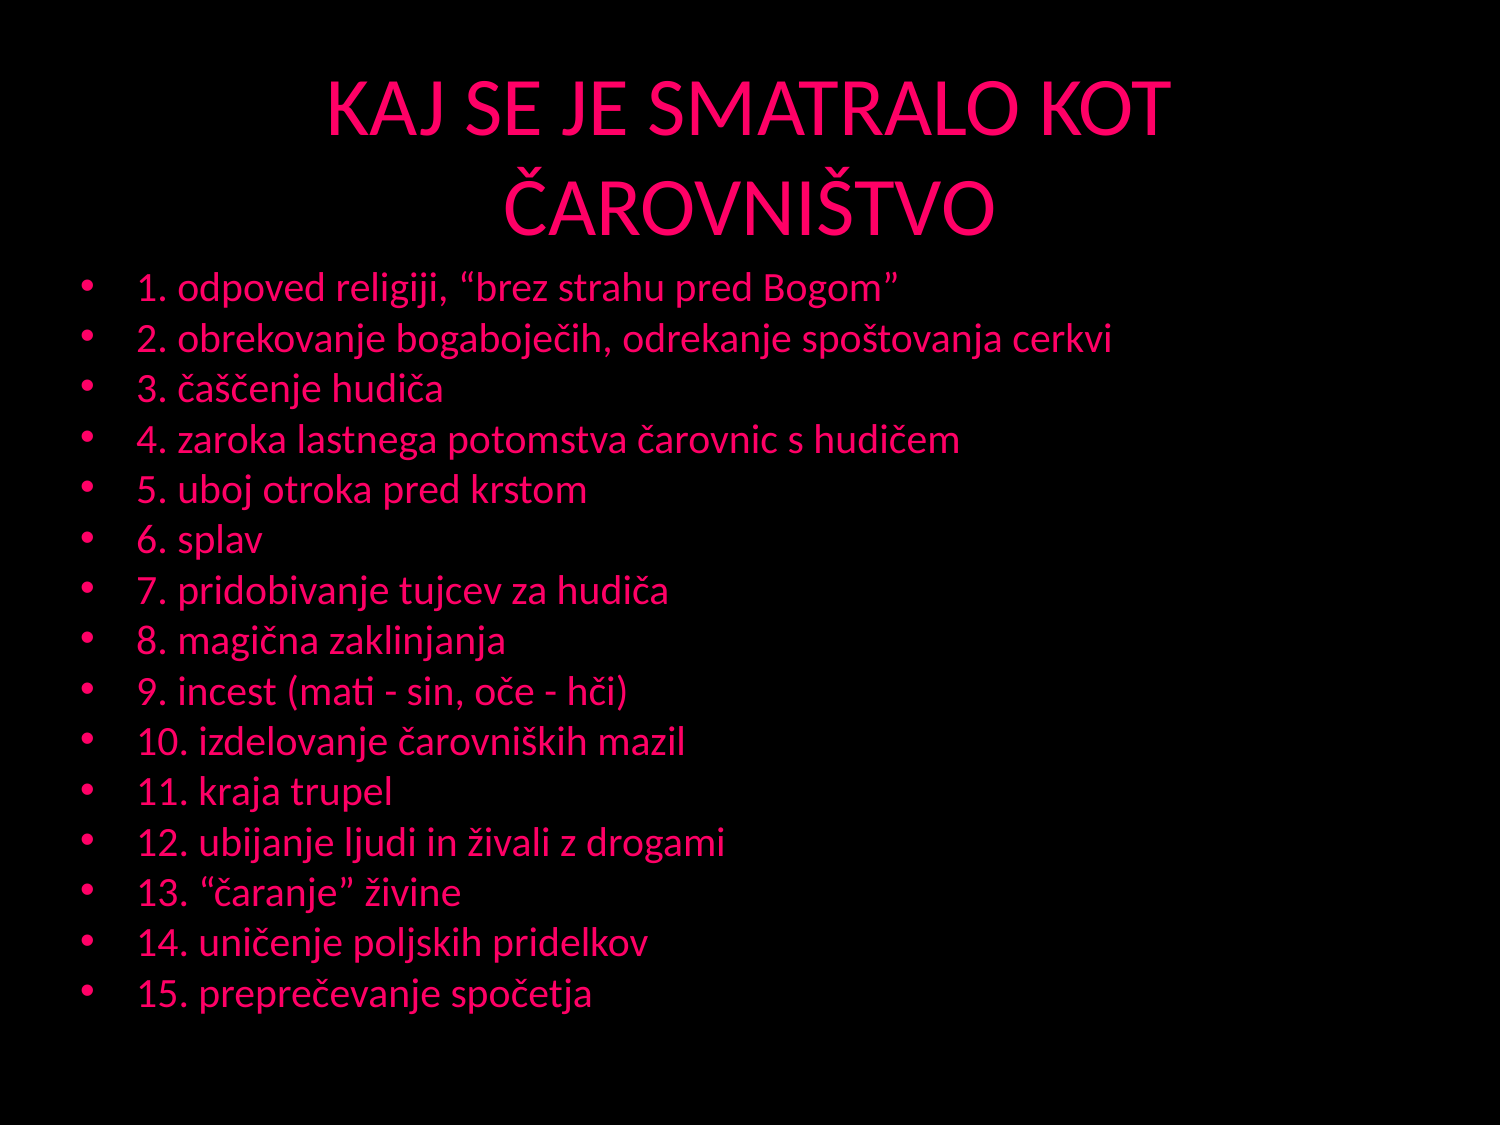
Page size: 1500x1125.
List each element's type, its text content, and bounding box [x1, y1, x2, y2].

title KAJ SE JE SMATRALO KOT ČAROVNIŠTVO [75, 45, 1425, 233]
list 1. odpoved religiji, “brez strahu pred Bogom” 2. obrekovanje bogaboječih, odrekanje spoštovanja cerkvi 3. čaščenje hudiča 4. zaroka lastnega potomstva čarovnic s hudičem 5. uboj otroka pred krstom 6. splav 7. pridobivanje tujcev za hudiča 8. magična zaklinjanja 9. incest (mati - sin, oče - hči) 10. izdelovanje čarovniških mazil 11. kraja trupel 12. ubijanje ljudi in živali z drogami 13. “čaranje” živine 14. uničenje poljskih pridelkov 15. preprečevanje spočetja [64, 262, 1425, 1071]
